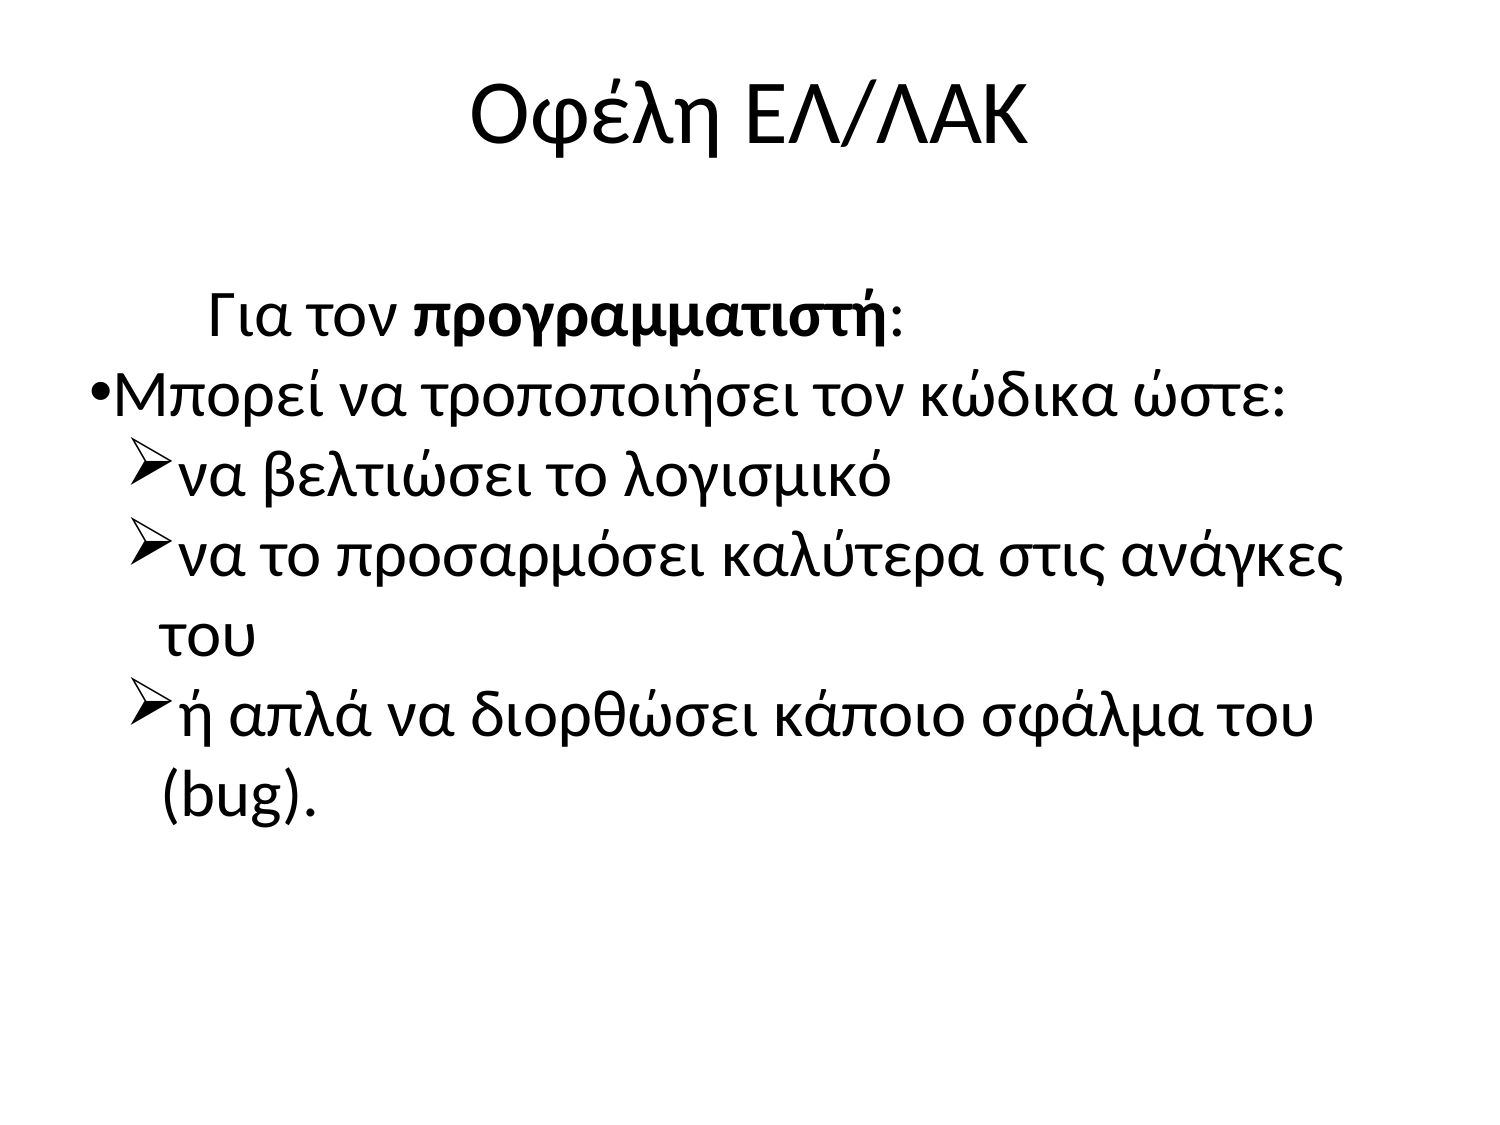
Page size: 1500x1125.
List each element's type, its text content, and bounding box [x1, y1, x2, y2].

text_box Για τον προγραμματιστή: Μπορεί να τροποποιήσει τον κώδικα ώστε: να βελτιώσει το λογισμικό να το προσαρμόσει καλύτερα στις ανάγκες του ή απλά να διορθώσει κάποιο σφάλμα του (bug). [75, 262, 1426, 1005]
text_box Οφέλη ΕΛ/ΛΑΚ [75, 45, 1426, 233]
